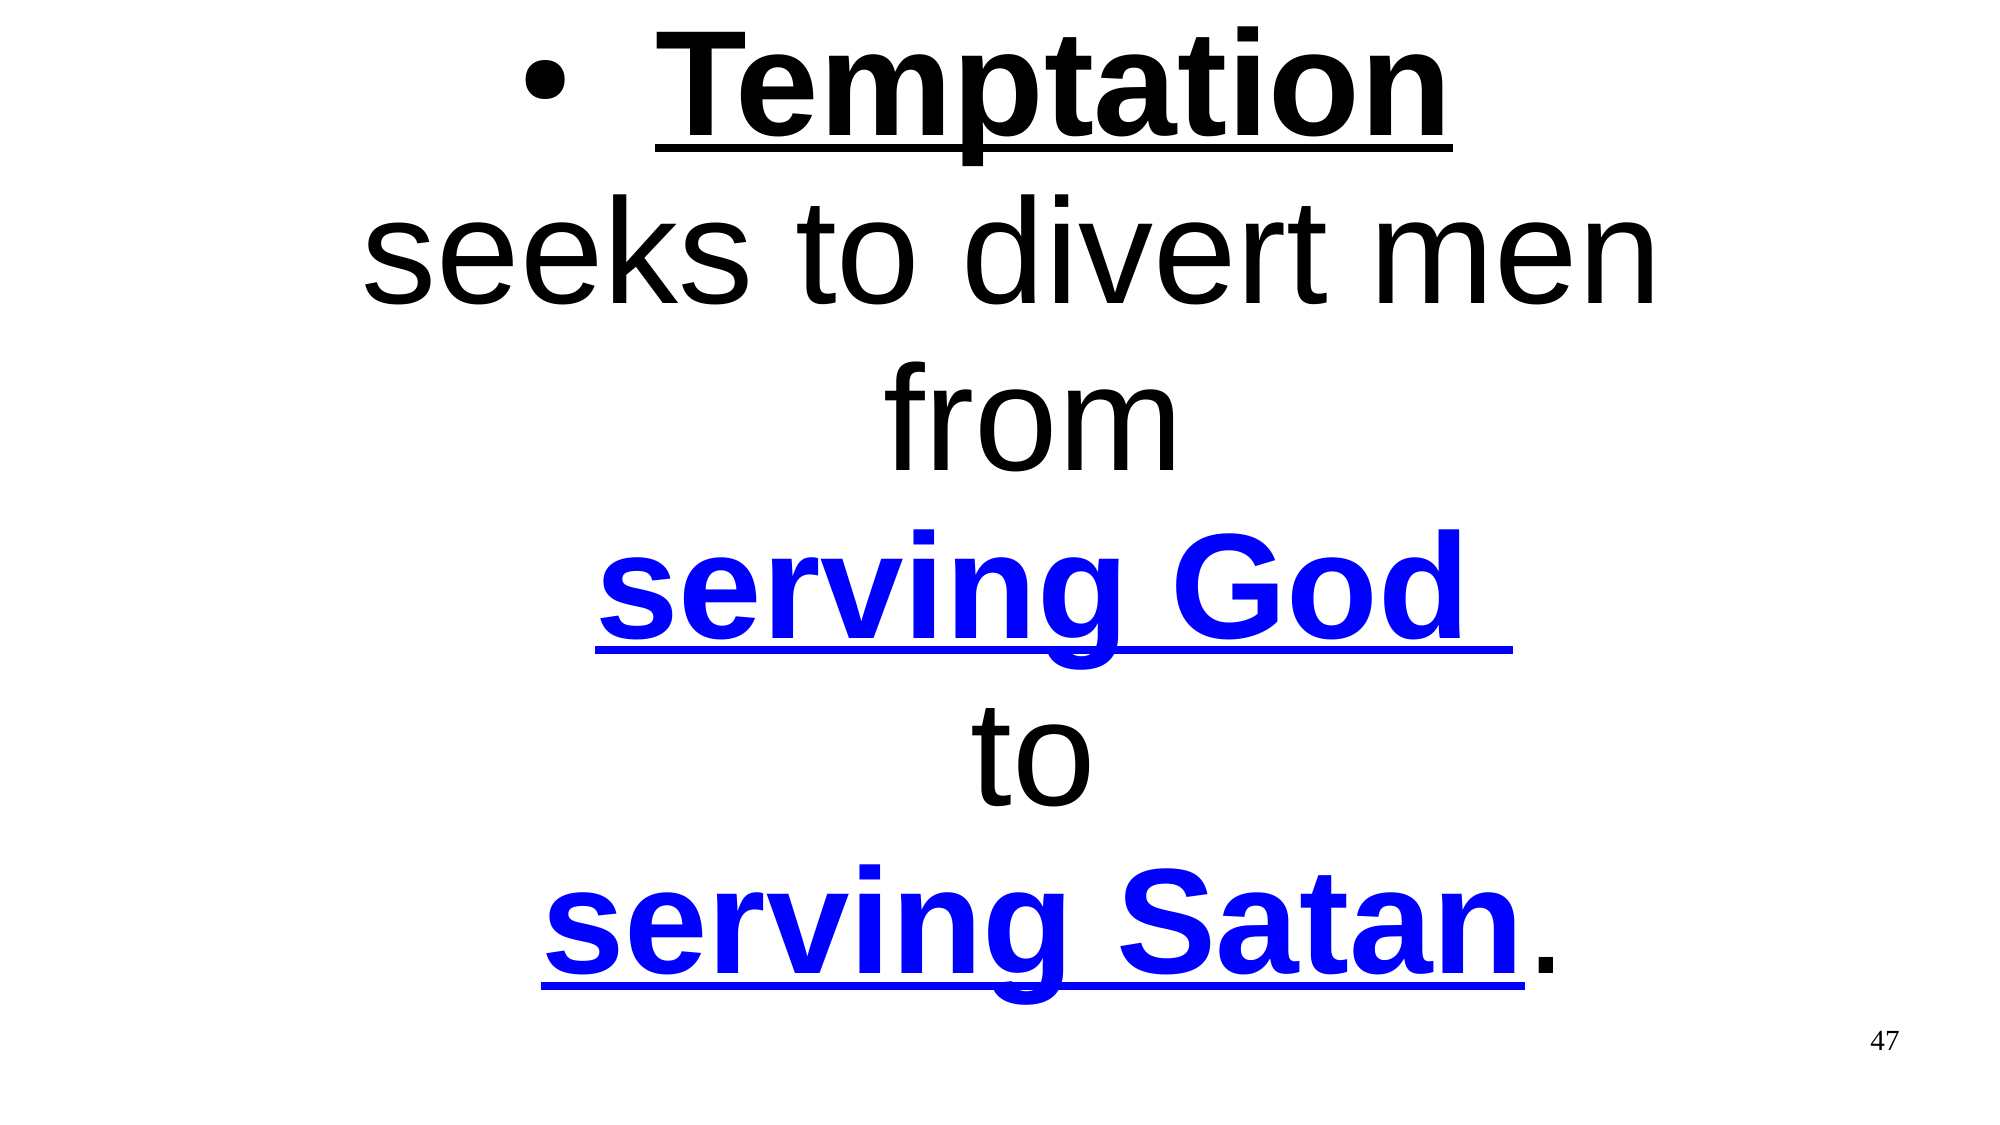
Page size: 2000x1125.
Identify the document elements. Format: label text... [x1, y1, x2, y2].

list Temptation seeks to divert men from serving God to serving Satan. [0, 0, 1996, 1123]
